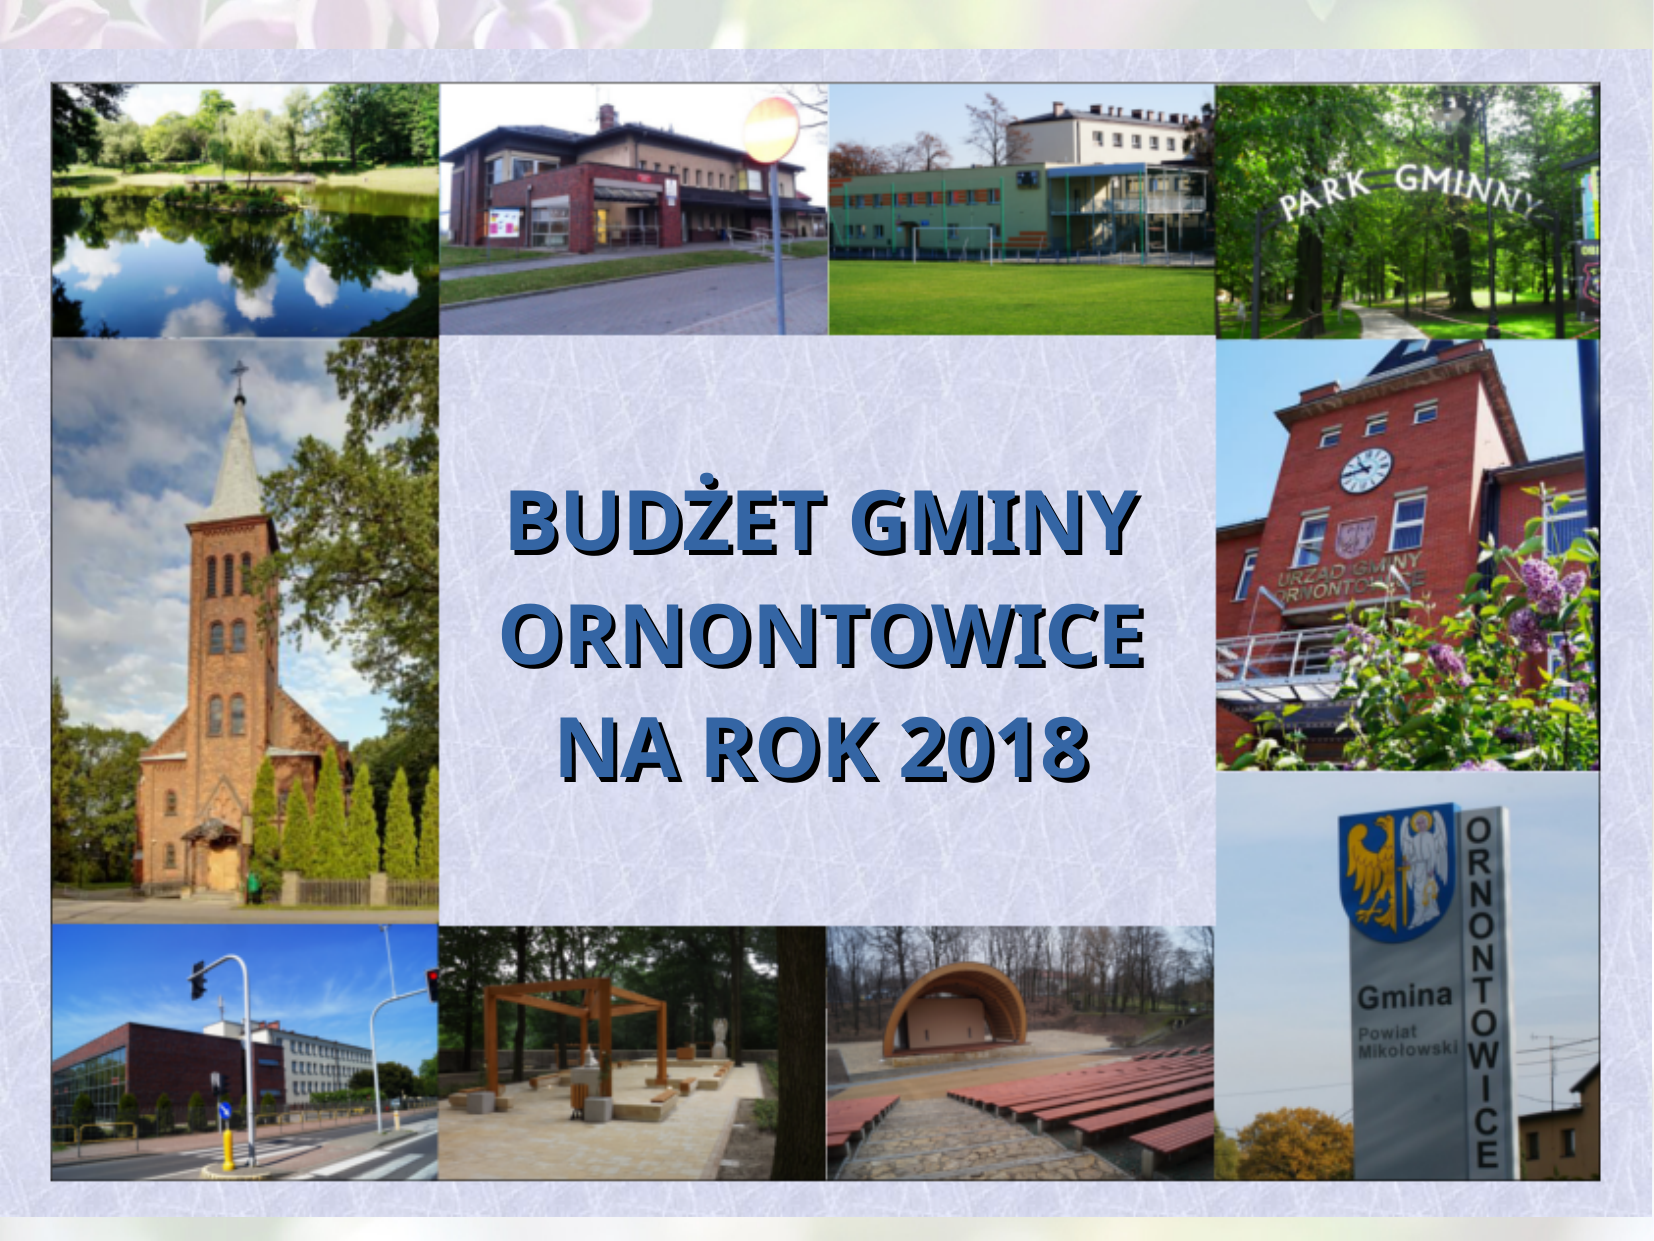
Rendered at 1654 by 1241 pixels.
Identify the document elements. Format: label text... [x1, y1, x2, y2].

text_box BUDŻET GMINY ORNONTOWICE NA ROK 2018 [437, 472, 1205, 792]
picture [0, 0, 1654, 1241]
